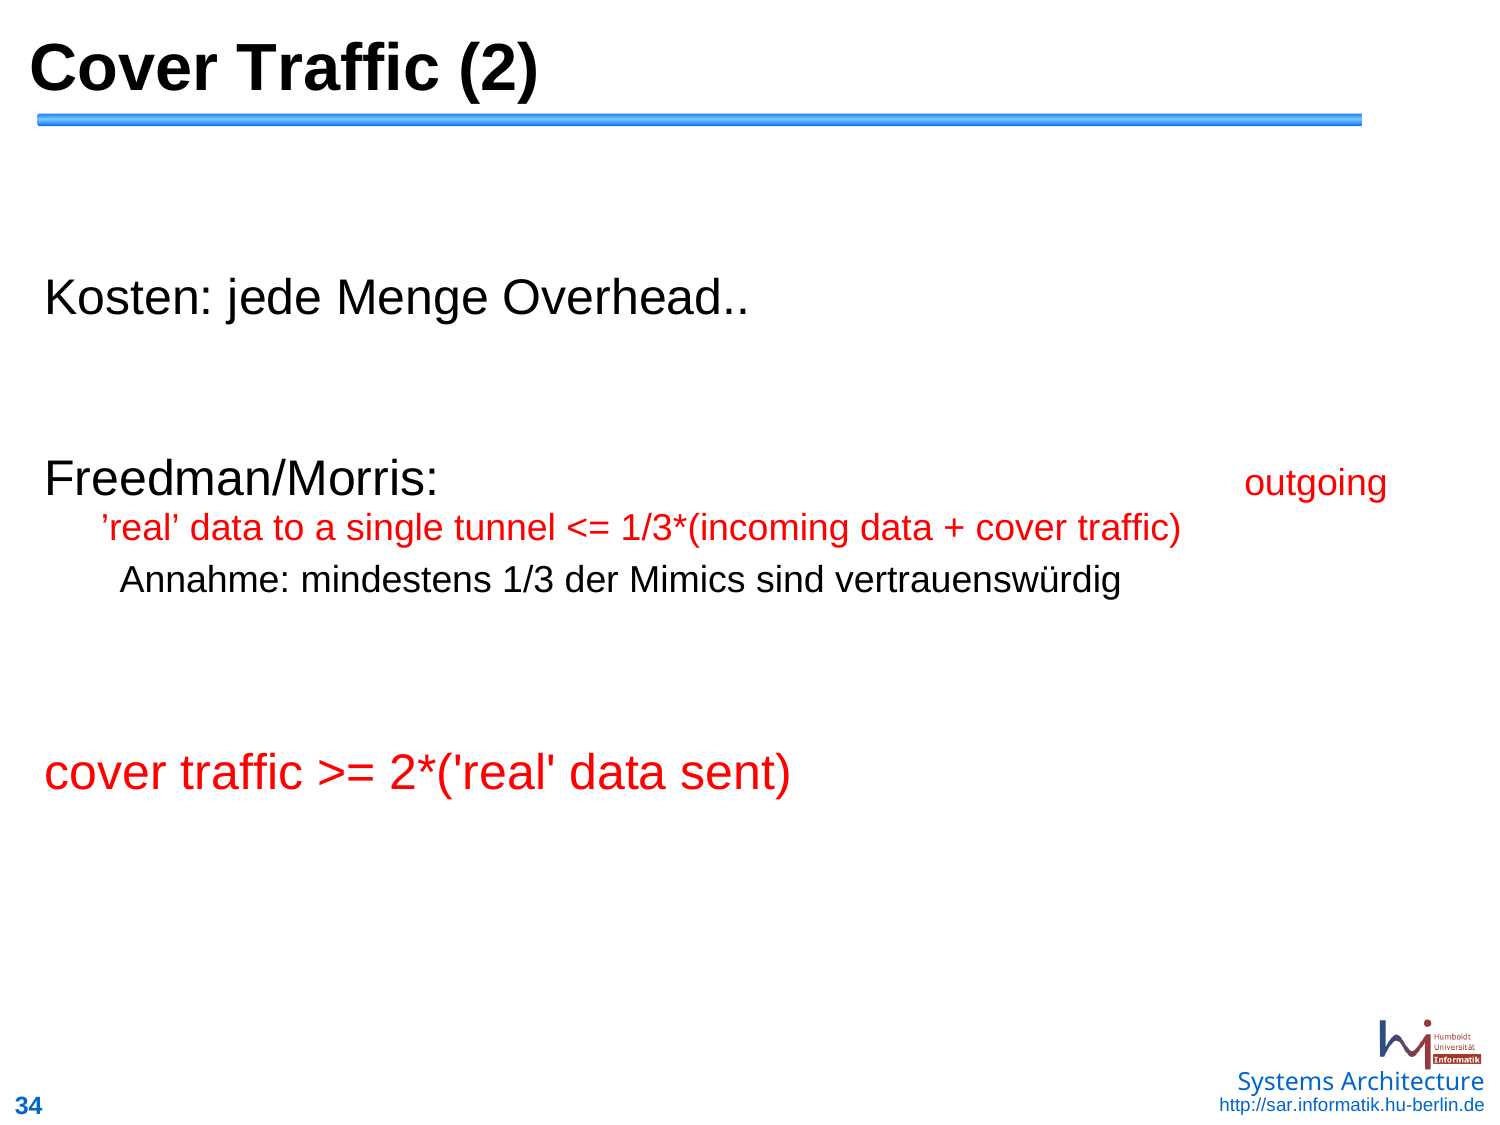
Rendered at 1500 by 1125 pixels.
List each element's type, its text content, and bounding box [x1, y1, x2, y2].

list Freedman/Morris: outgoing ’real’ data to a single tunnel <= 1/3*(incoming data + cover traffic) Annahme: mindestens 1/3 der Mimics sind vertrauenswürdig [29, 442, 1447, 609]
title Cover Traffic (2) [29, 19, 1500, 115]
list Kosten: jede Menge Overhead.. [29, 233, 1447, 355]
picture [1376, 1016, 1483, 1071]
list cover traffic >= 2*('real' data sent) [29, 708, 1447, 830]
